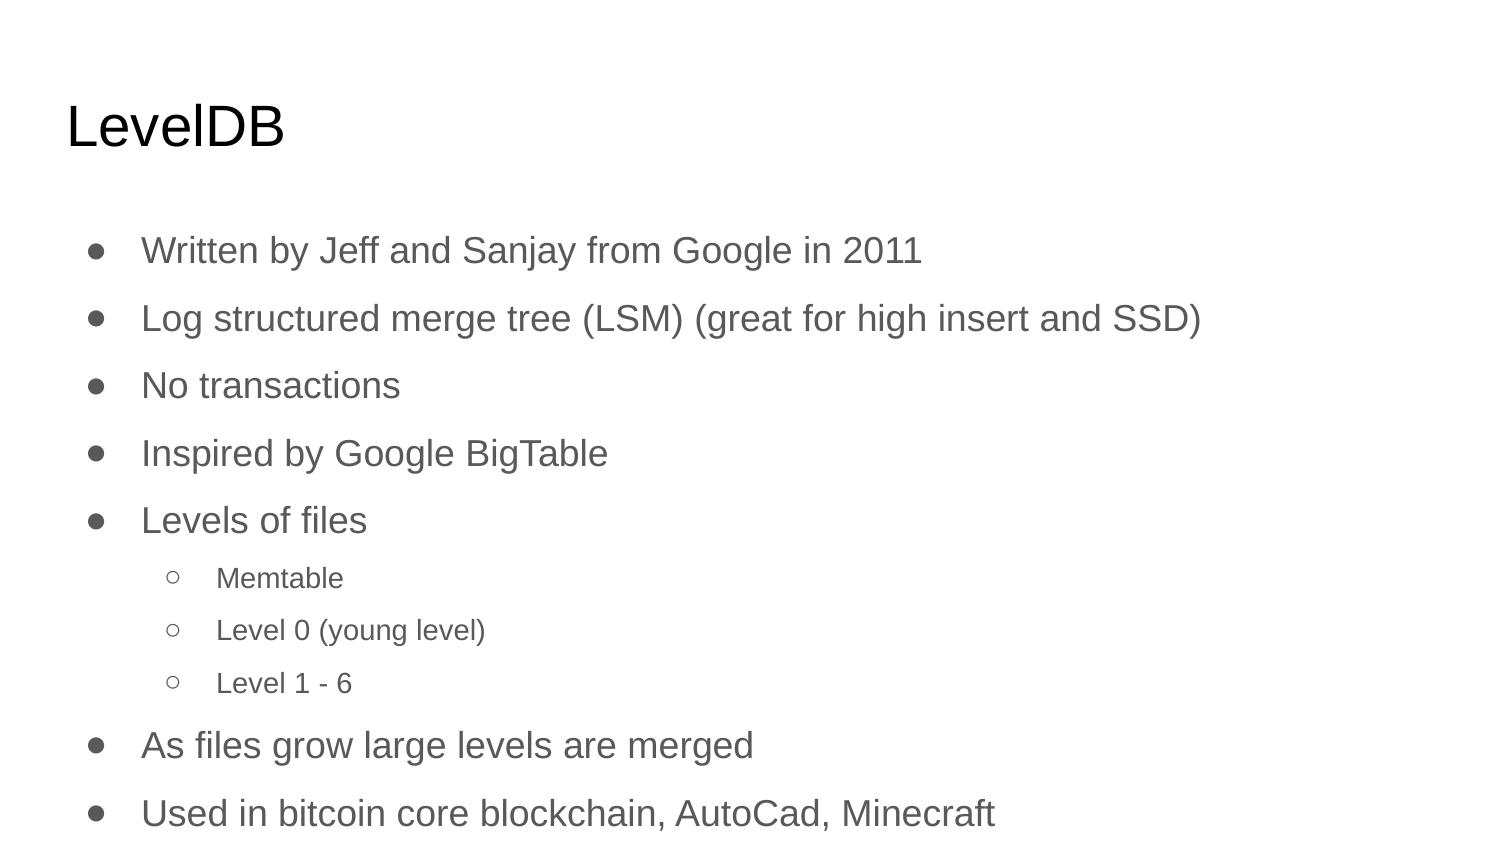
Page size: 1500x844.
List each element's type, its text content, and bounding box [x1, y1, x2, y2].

list Written by Jeff and Sanjay from Google in 2011 Log structured merge tree (LSM) (great for high insert and SSD) No transactions Inspired by Google BigTable Levels of files Memtable Level 0 (young level) Level 1 - 6 As files grow large levels are merged Used in bitcoin core blockchain, AutoCad, Minecraft [51, 189, 1449, 828]
title LevelDB [51, 72, 1449, 167]
